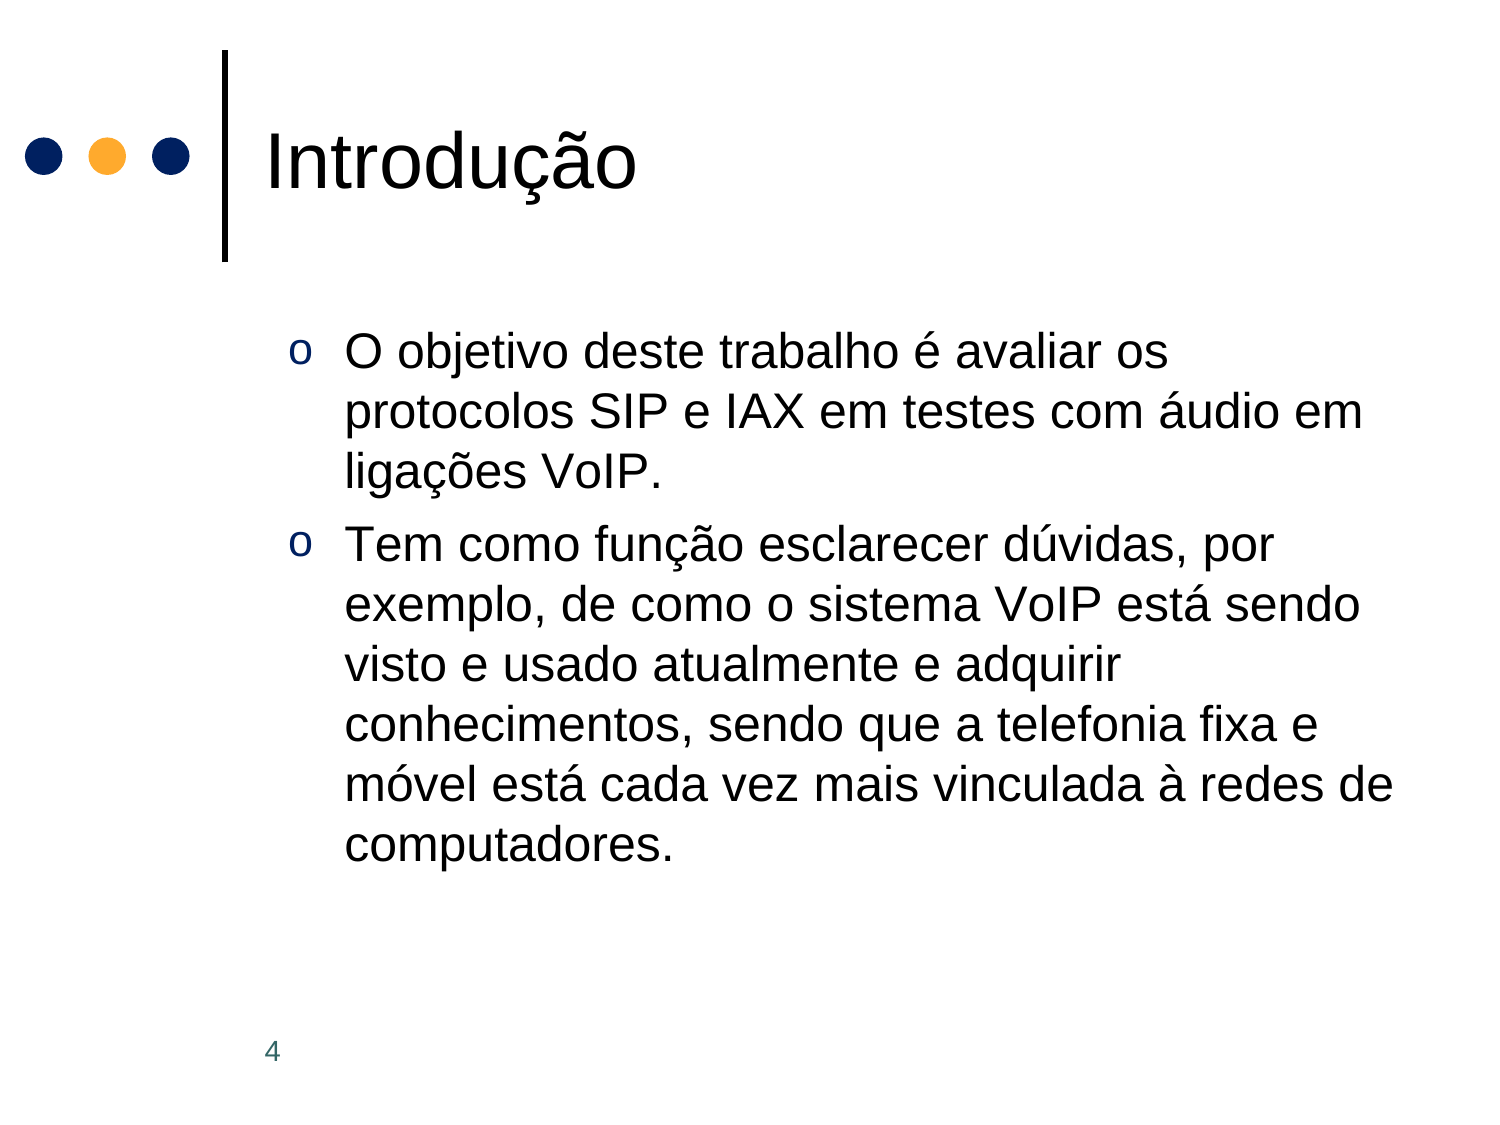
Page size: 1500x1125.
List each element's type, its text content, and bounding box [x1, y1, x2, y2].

title Introdução [249, 31, 1401, 282]
text_box <número> [249, 1025, 463, 1101]
list O objetivo deste trabalho é avaliar os protocolos SIP e IAX em testes com áudio em ligações VoIP. Tem como função esclarecer dúvidas, por exemplo, de como o sistema VoIP está sendo visto e usado atualmente e adquirir conhecimentos, sendo que a telefonia fixa e móvel está cada vez mais vinculada à redes de computadores. [273, 253, 1424, 929]
